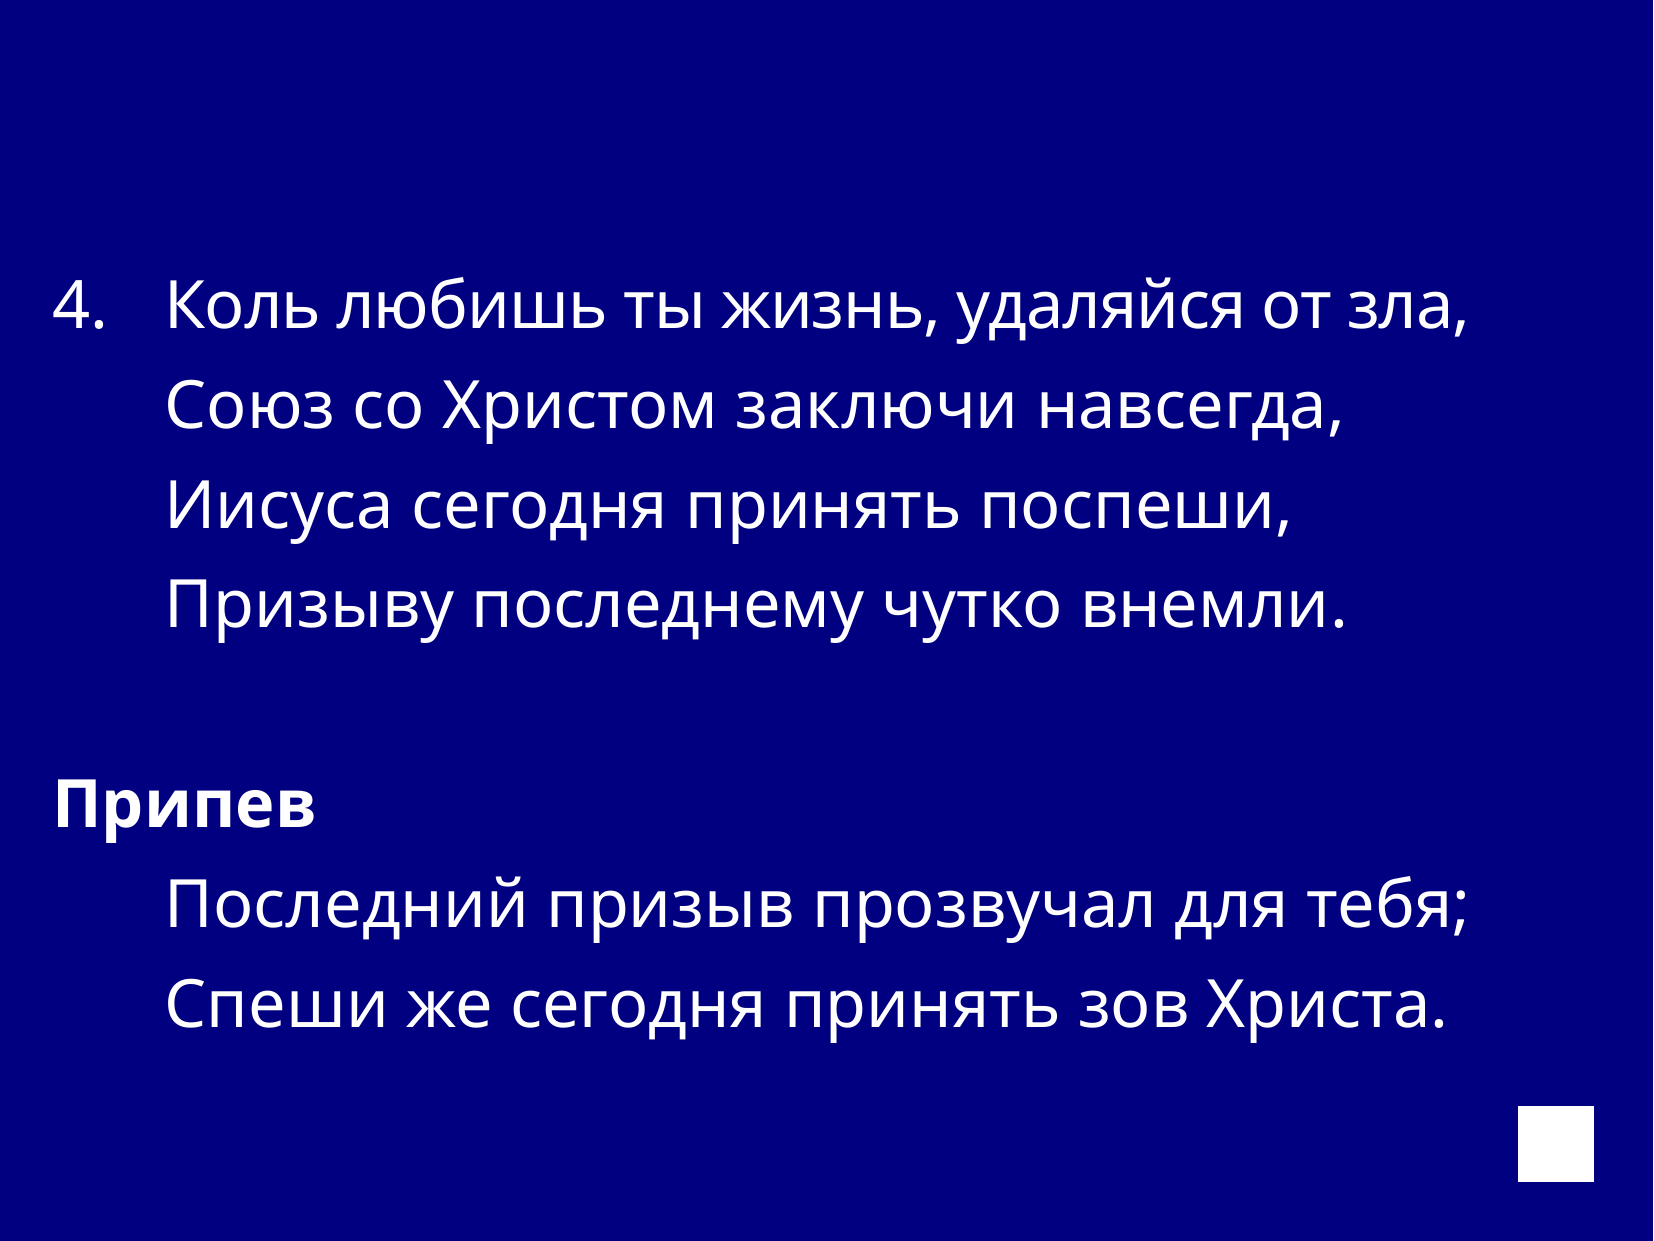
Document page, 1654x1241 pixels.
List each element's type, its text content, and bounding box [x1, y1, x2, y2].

text_box [1518, 1163, 1594, 1182]
text_box 4. Коль любишь ты жизнь, удаляйся от зла, Союз со Христом заключи навсегда, Иисуса сегодня принять поспеши, Призыву последнему чутко внемли. Припев Последний призыв прозвучал для тебя; Спеши же сегодня принять зов Христа. [37, 150, 1653, 1163]
